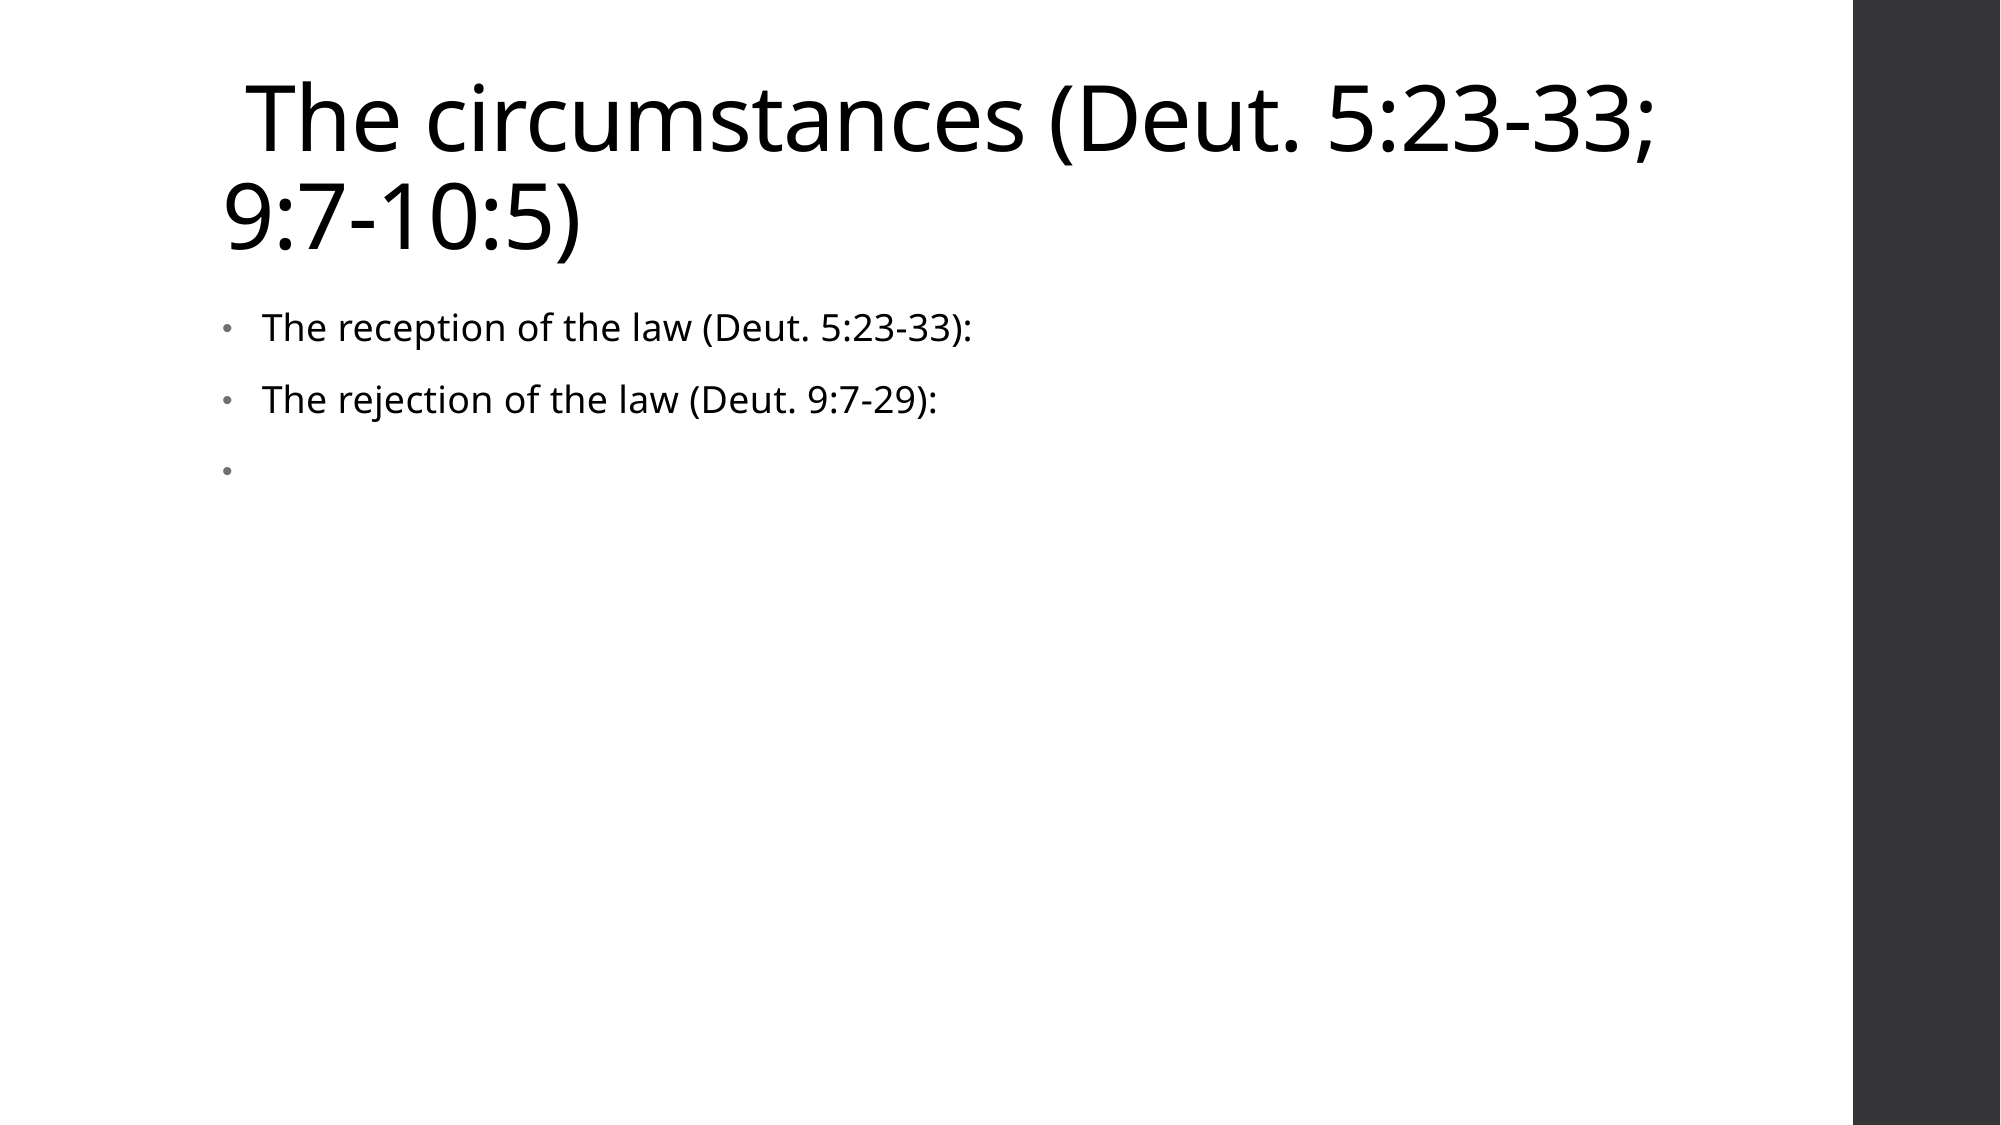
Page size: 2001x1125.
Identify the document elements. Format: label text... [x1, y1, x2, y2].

list The reception of the law (Deut. 5:23-33): The rejection of the law (Deut. 9:7-29): [206, 299, 1617, 1014]
title The circumstances (Deut. 5:23-33; 9:7-10:5) [206, 60, 1797, 278]
